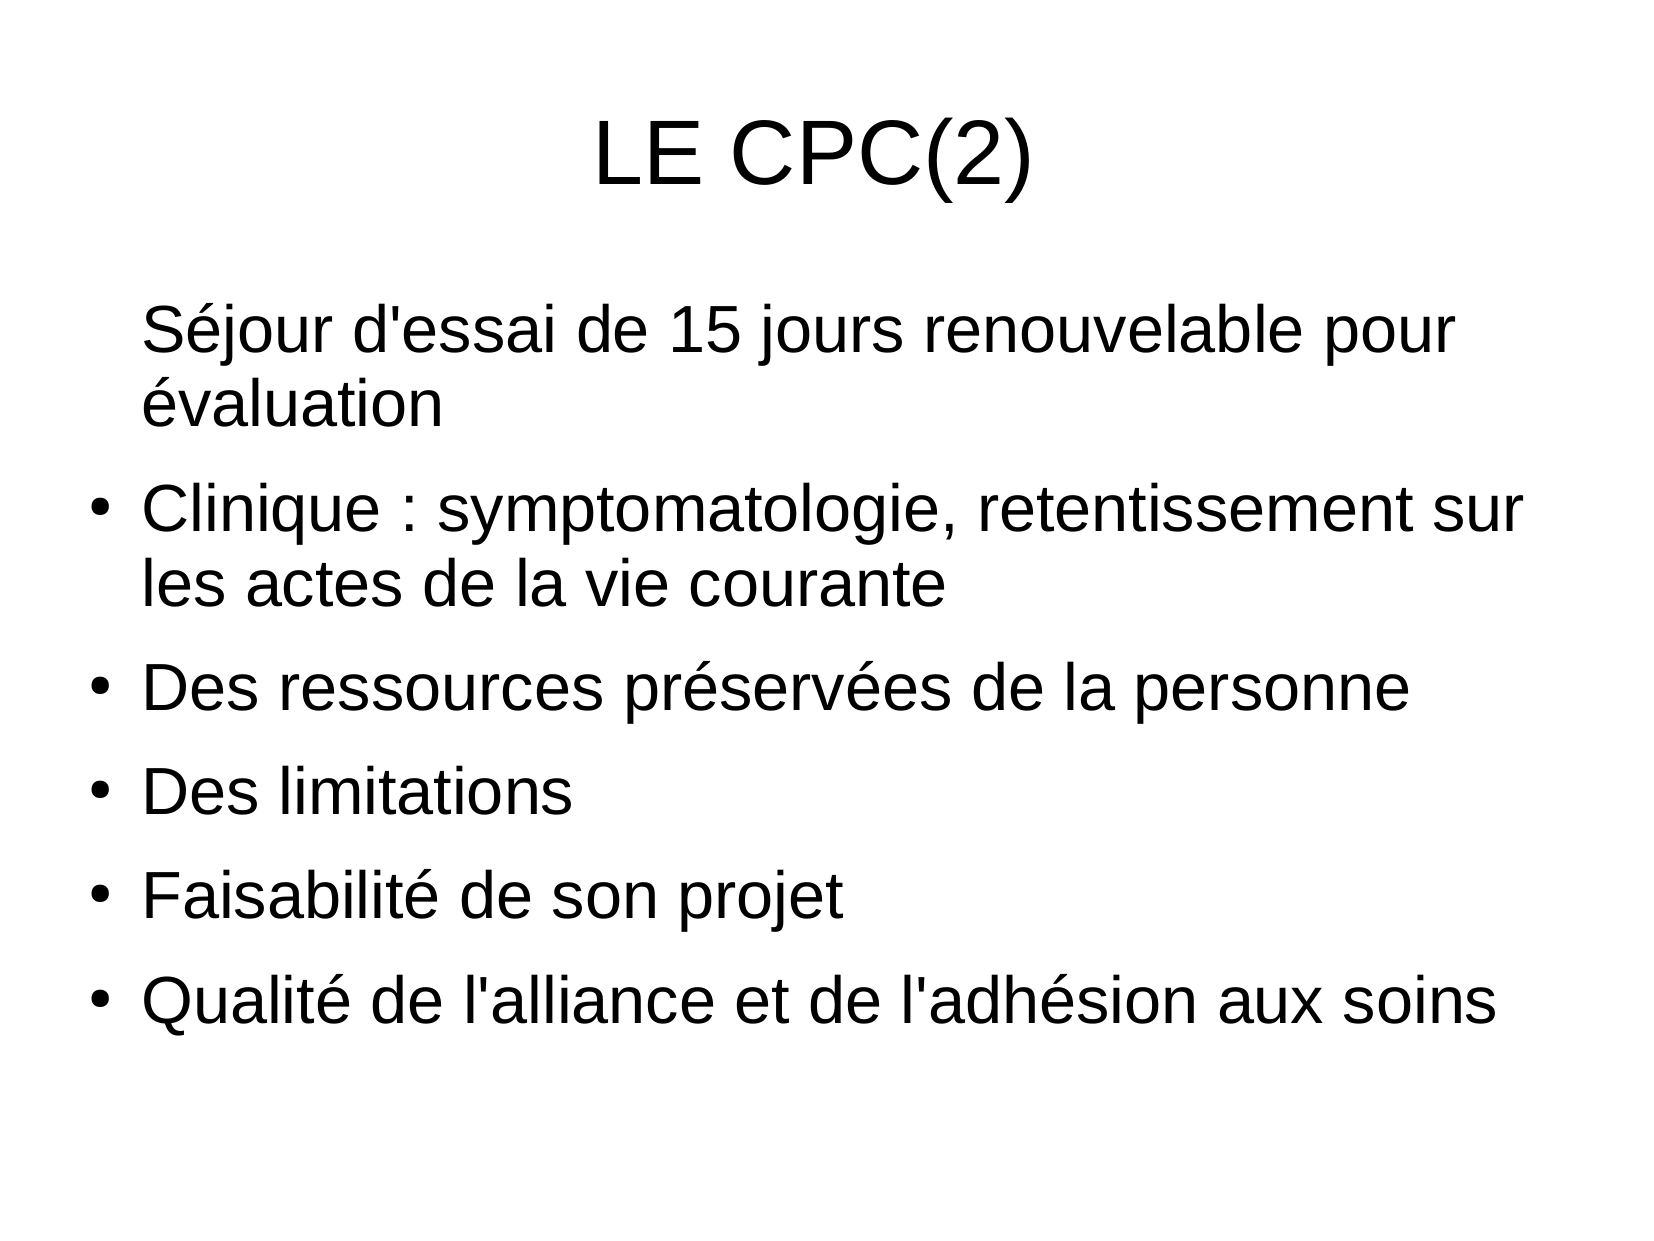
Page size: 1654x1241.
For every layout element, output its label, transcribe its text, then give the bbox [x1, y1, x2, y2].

list Séjour d'essai de 15 jours renouvelable pour évaluation Clinique : symptomatologie, retentissement sur les actes de la vie courante Des ressources préservées de la personne Des limitations Faisabilité de son projet Qualité de l'alliance et de l'adhésion aux soins [70, 291, 1559, 1140]
title LE CPC(2) [82, 49, 1571, 257]
